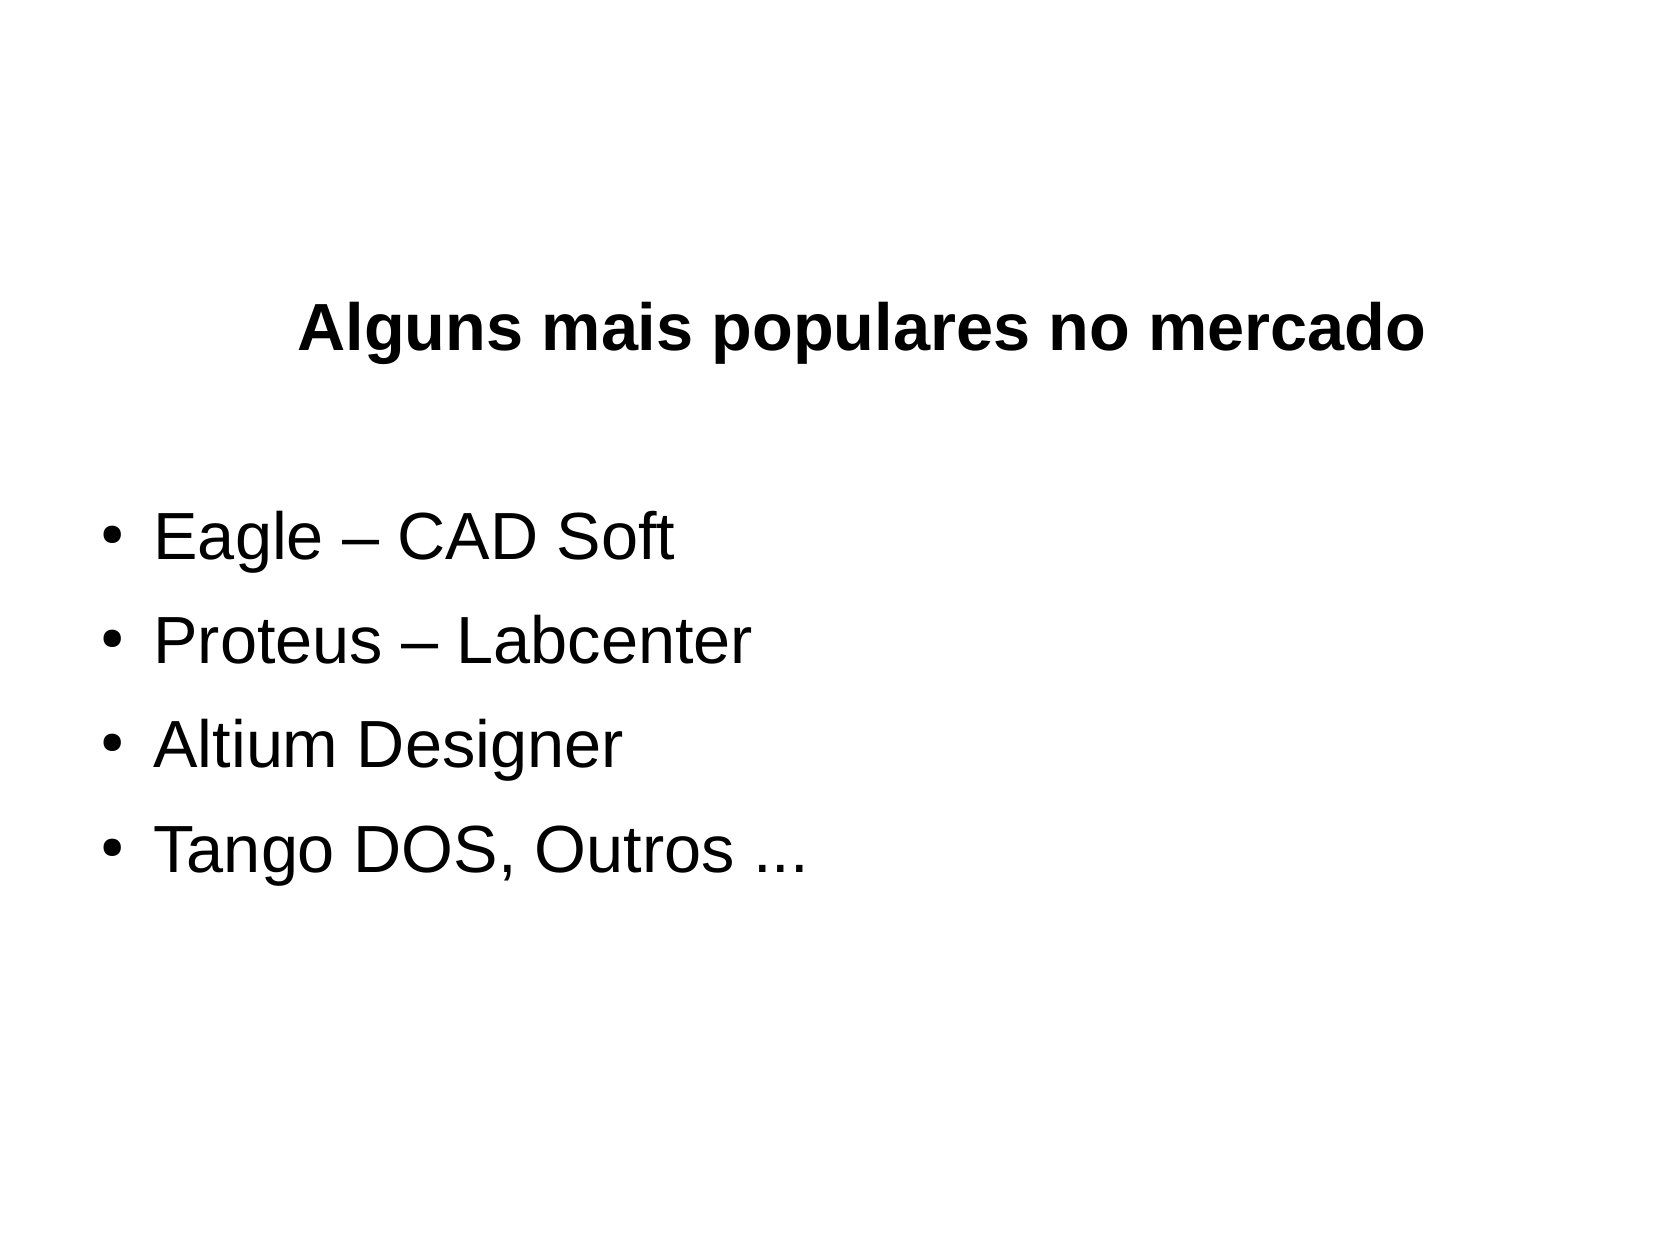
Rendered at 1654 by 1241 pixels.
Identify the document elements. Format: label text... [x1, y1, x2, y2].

list Alguns mais populares no mercado Eagle – CAD Soft Proteus – Labcenter Altium Designer Tango DOS, Outros ... [82, 290, 1571, 1010]
